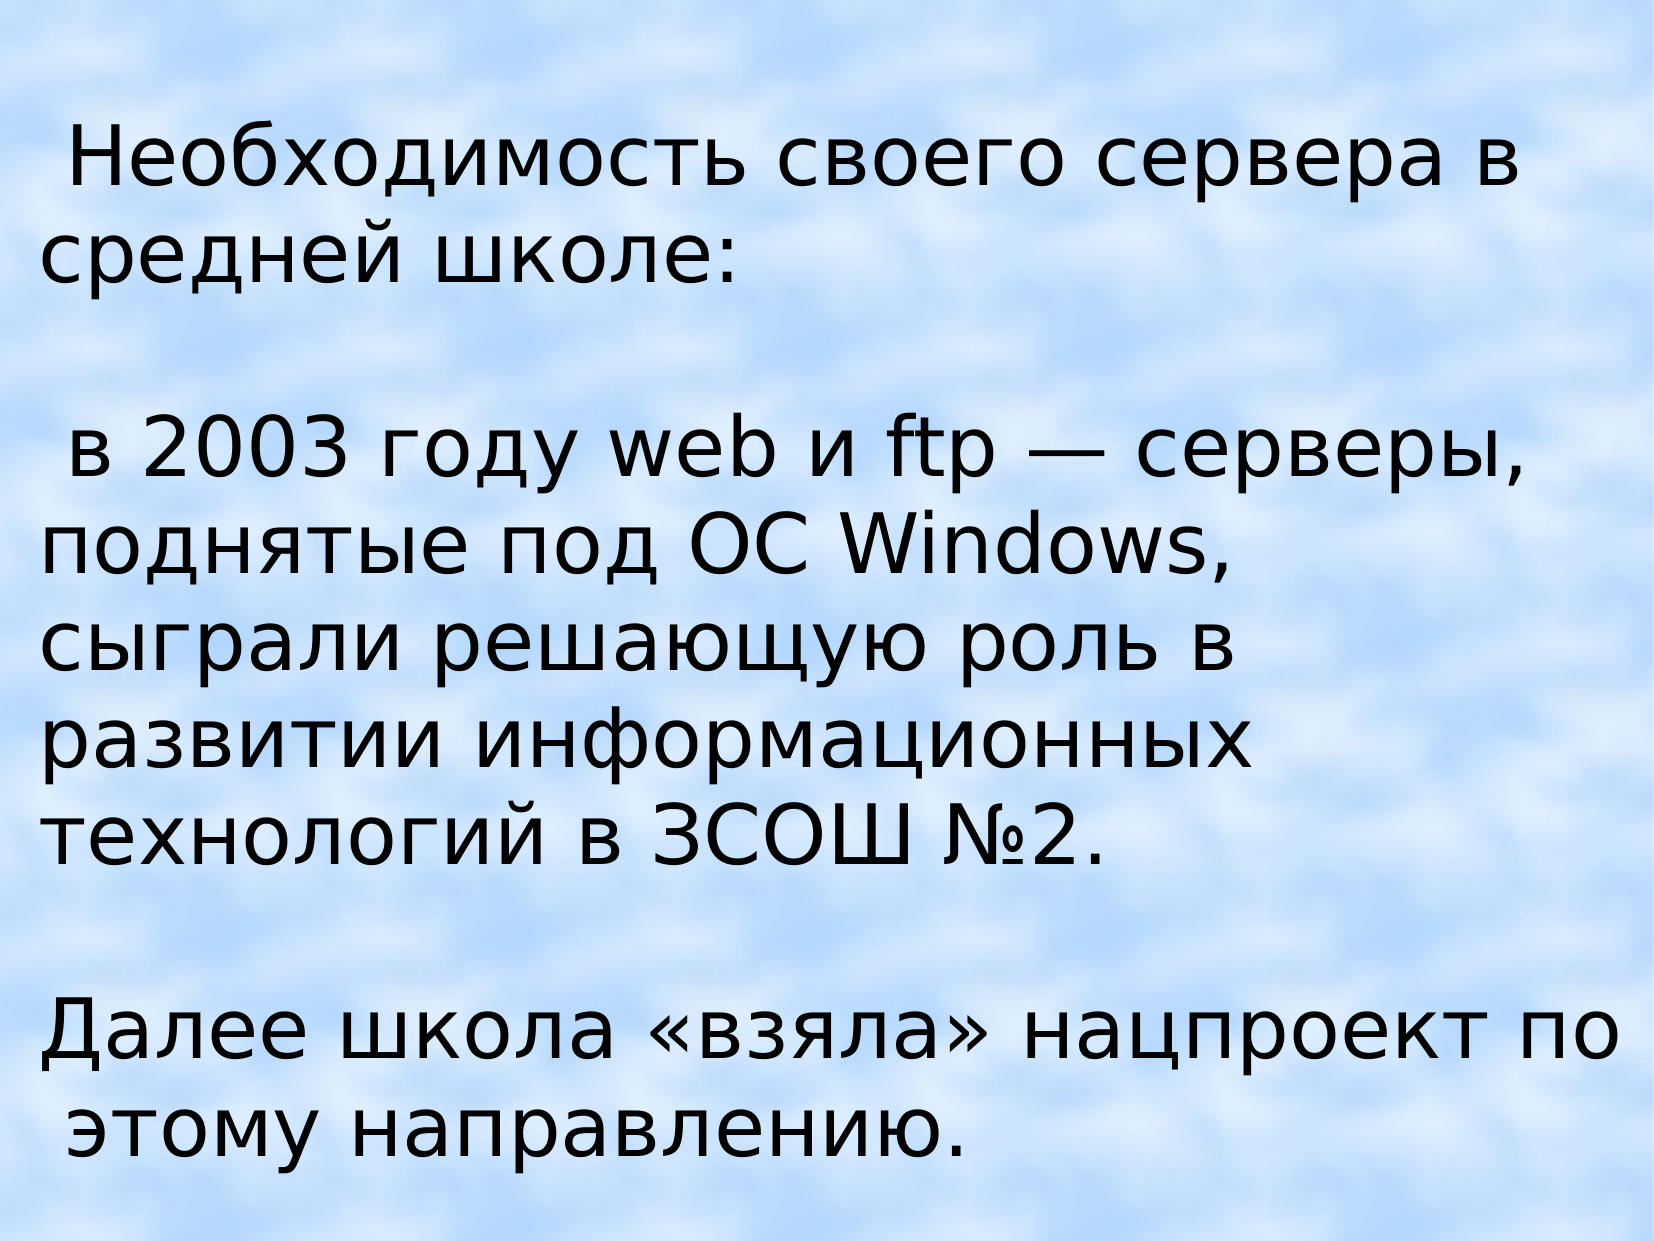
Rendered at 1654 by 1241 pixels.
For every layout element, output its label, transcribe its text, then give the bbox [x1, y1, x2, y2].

text_box Необходимость своего сервера в средней школе: в 2003 году web и ftp — серверы, поднятые под ОС Windows, сыграли решающую роль в развитии информационных технологий в ЗСОШ №2. Далее школа «взяла» нацпроект по этому направлению. [23, 101, 1640, 1184]
picture [0, 0, 1654, 1241]
